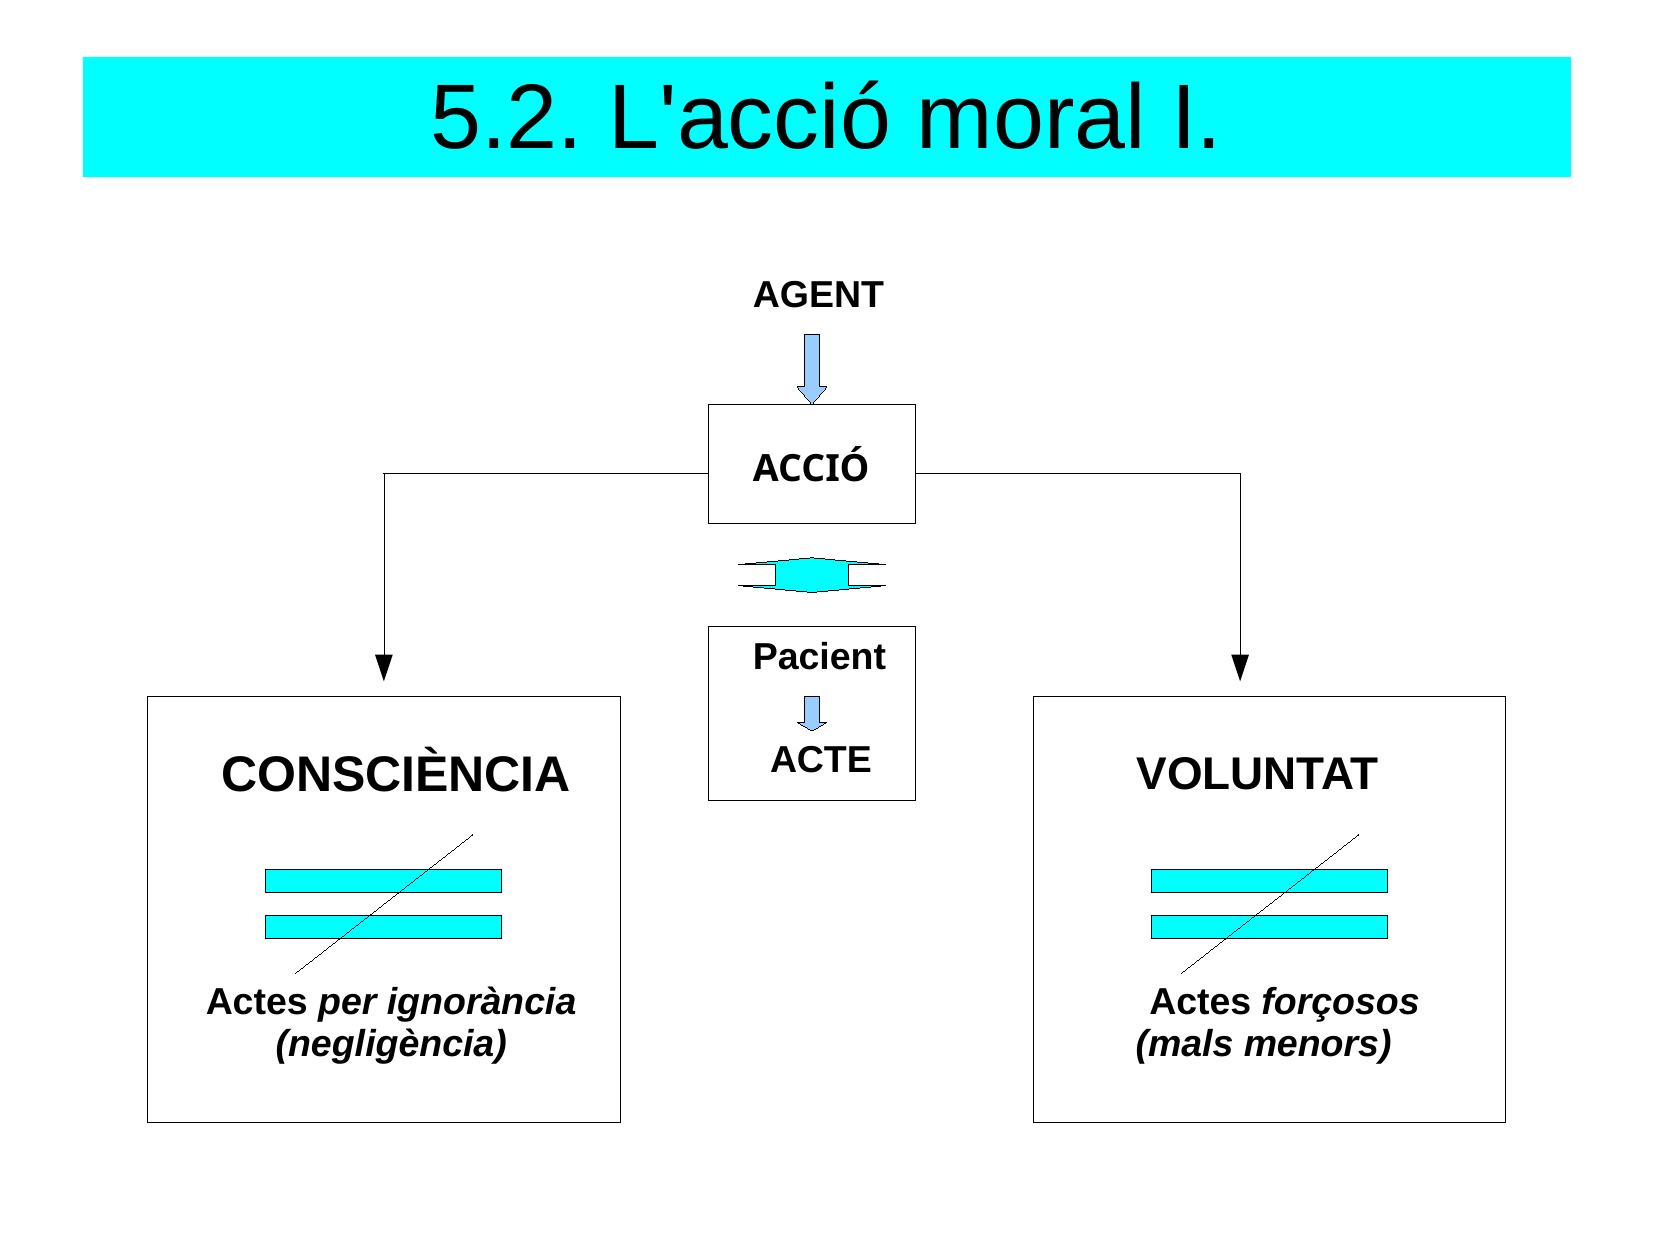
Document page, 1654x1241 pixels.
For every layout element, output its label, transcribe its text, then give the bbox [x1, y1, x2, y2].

text_box [265, 915, 502, 939]
text_box Actes forçosos (mals menors) [1092, 973, 1433, 1075]
text_box ACTE [755, 730, 886, 800]
text_box [1151, 869, 1388, 893]
text_box [1151, 915, 1388, 939]
text_box VOLUNTAT [1122, 741, 1394, 820]
title 5.2. L'acció moral I. [82, 56, 1571, 178]
text_box Actes per ignorància (negligència) [191, 973, 591, 1075]
text_box [797, 334, 827, 405]
text_box AGENT [738, 265, 899, 398]
text_box [797, 696, 827, 730]
text_box [265, 869, 502, 893]
text_box Pacient [738, 628, 902, 731]
text_box CONSCIÈNCIA [206, 739, 586, 824]
text_box ACCIÓ [738, 434, 913, 514]
text_box [738, 557, 886, 593]
